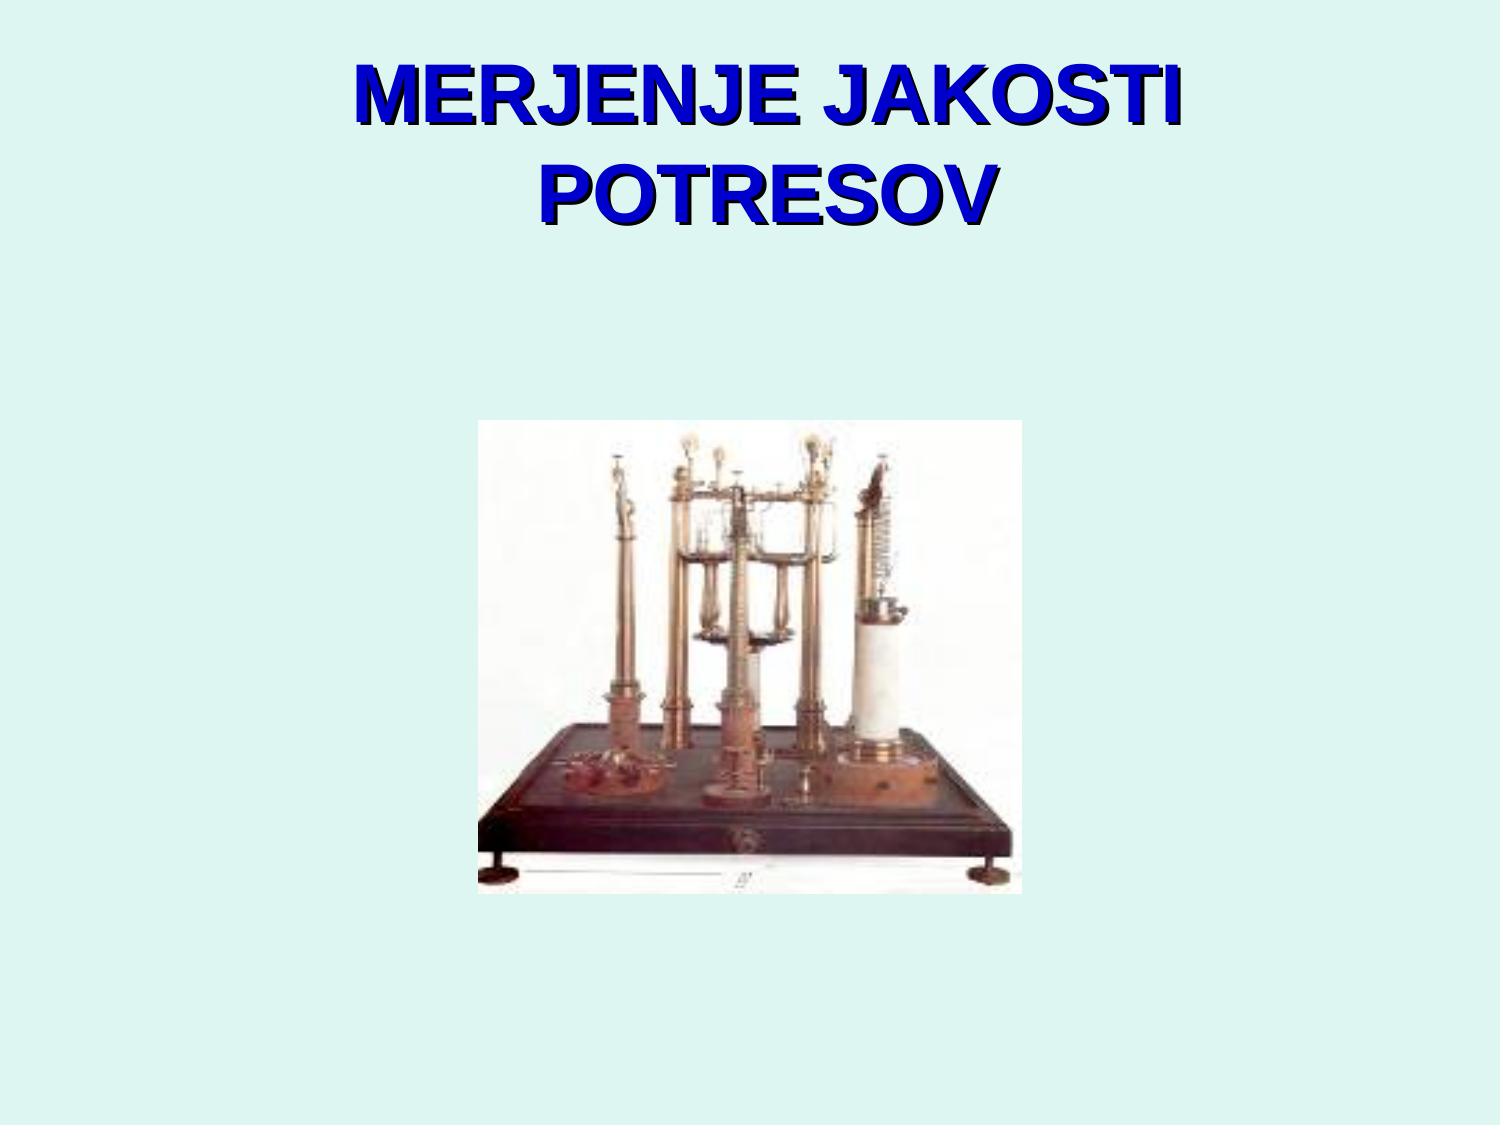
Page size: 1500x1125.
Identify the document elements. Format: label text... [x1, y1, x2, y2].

title MERJENJE JAKOSTI POTRESOV [75, 45, 1426, 233]
picture [478, 420, 1022, 894]
